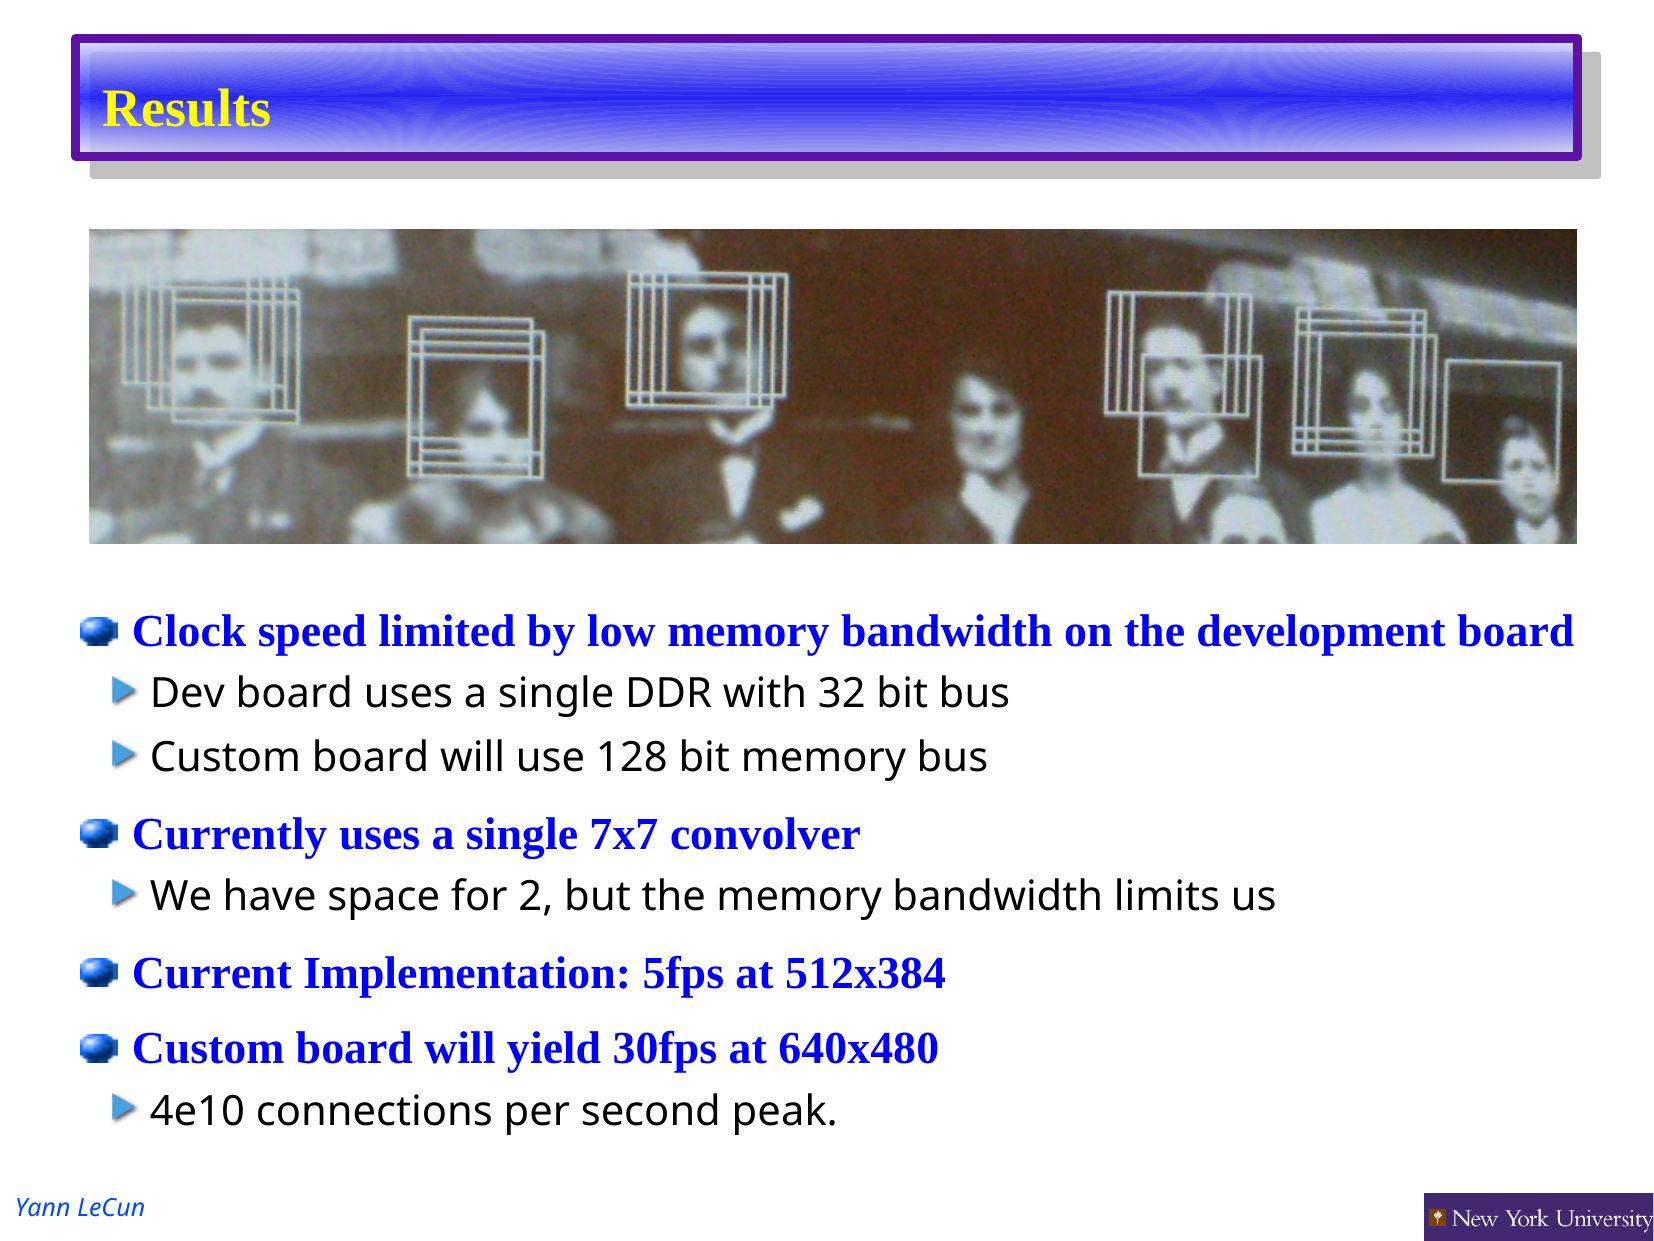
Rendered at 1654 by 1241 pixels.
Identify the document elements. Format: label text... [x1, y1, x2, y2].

picture [89, 229, 1577, 544]
list Clock speed limited by low memory bandwidth on the development board Dev board uses a single DDR with 32 bit bus Custom board will use 128 bit memory bus Currently uses a single 7x7 convolver We have space for 2, but the memory bandwidth limits us Current Implementation: 5fps at 512x384 Custom board will yield 30fps at 640x480 4e10 connections per second peak. [80, 606, 1591, 1201]
title Results [75, 38, 1578, 157]
picture [1424, 1193, 1654, 1241]
